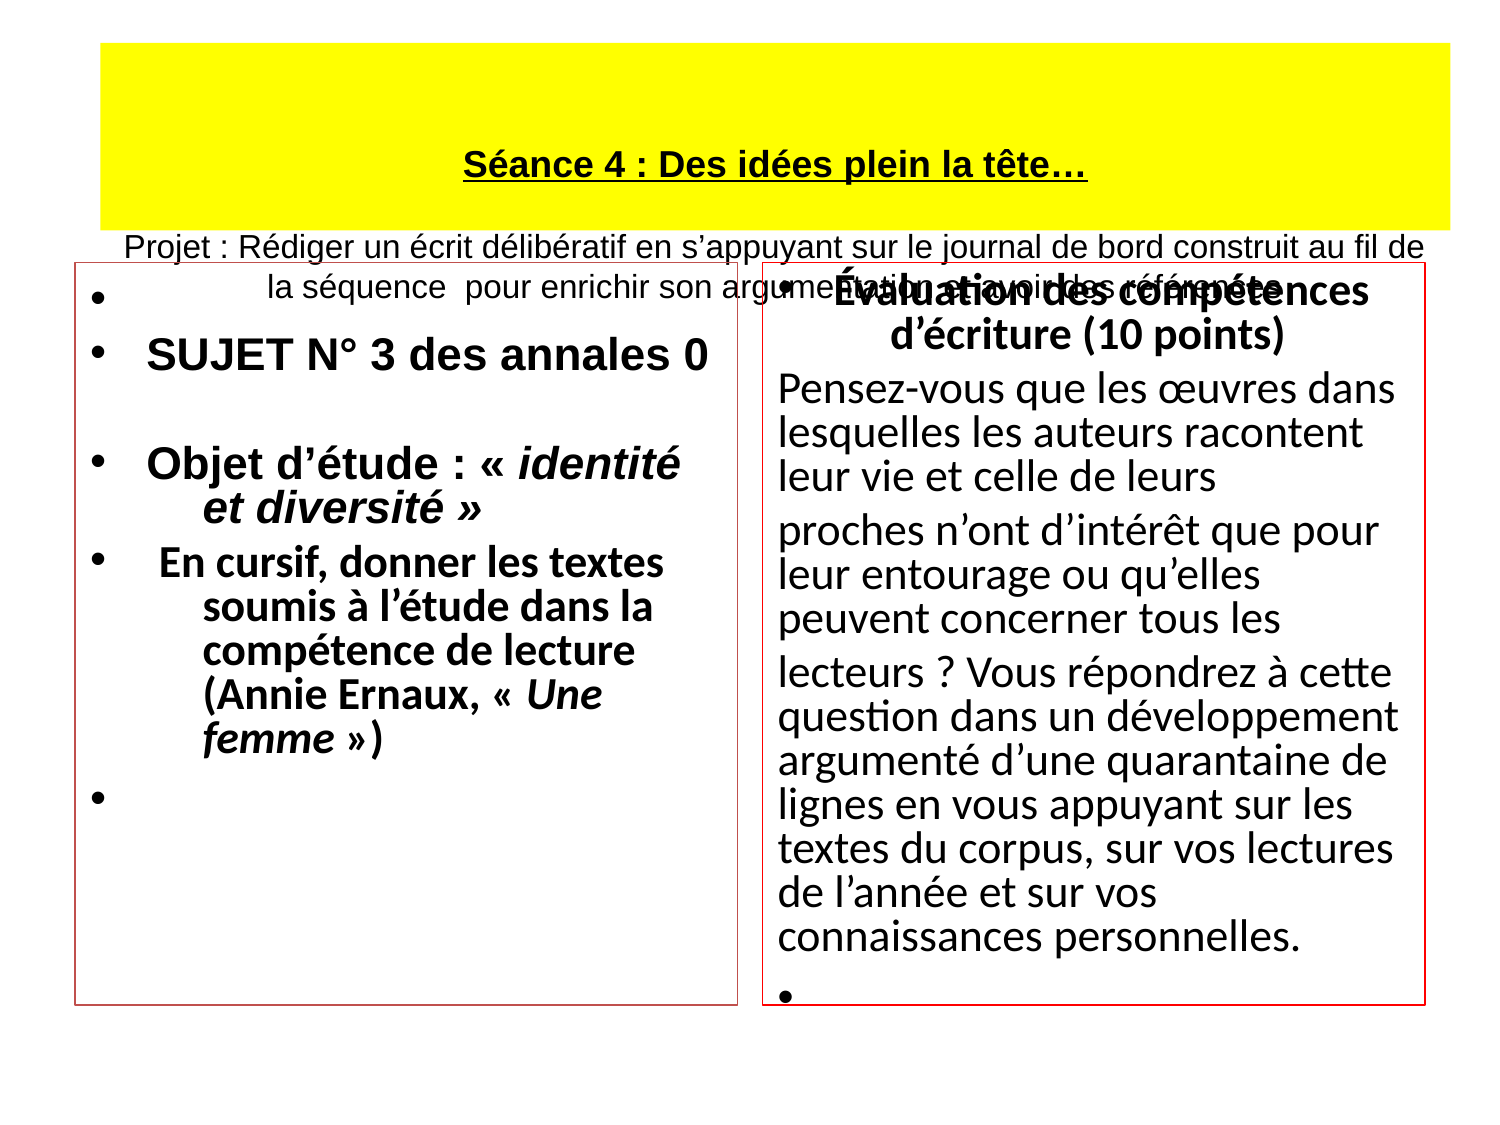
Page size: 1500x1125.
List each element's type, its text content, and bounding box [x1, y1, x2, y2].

list SUJET N° 3 des annales 0 Objet d’étude : « identité et diversité » En cursif, donner les textes soumis à l’étude dans la compétence de lecture (Annie Ernaux, « Une femme ») [75, 262, 738, 1005]
list Évaluation des compétences d’écriture (10 points) Pensez-vous que les œuvres dans lesquelles les auteurs racontent leur vie et celle de leurs proches n’ont d’intérêt que pour leur entourage ou qu’elles peuvent concerner tous les lecteurs ? Vous répondrez à cette question dans un développement argumenté d’une quarantaine de lignes en vous appuyant sur les textes du corpus, sur vos lectures de l’année et sur vos connaissances personnelles. [762, 262, 1426, 1005]
title Séance 4 : Des idées plein la tête… Projet : Rédiger un écrit délibératif en s’appuyant sur le journal de bord construit au fil de la séquence pour enrichir son argumentation et avoir des références [100, 42, 1451, 231]
